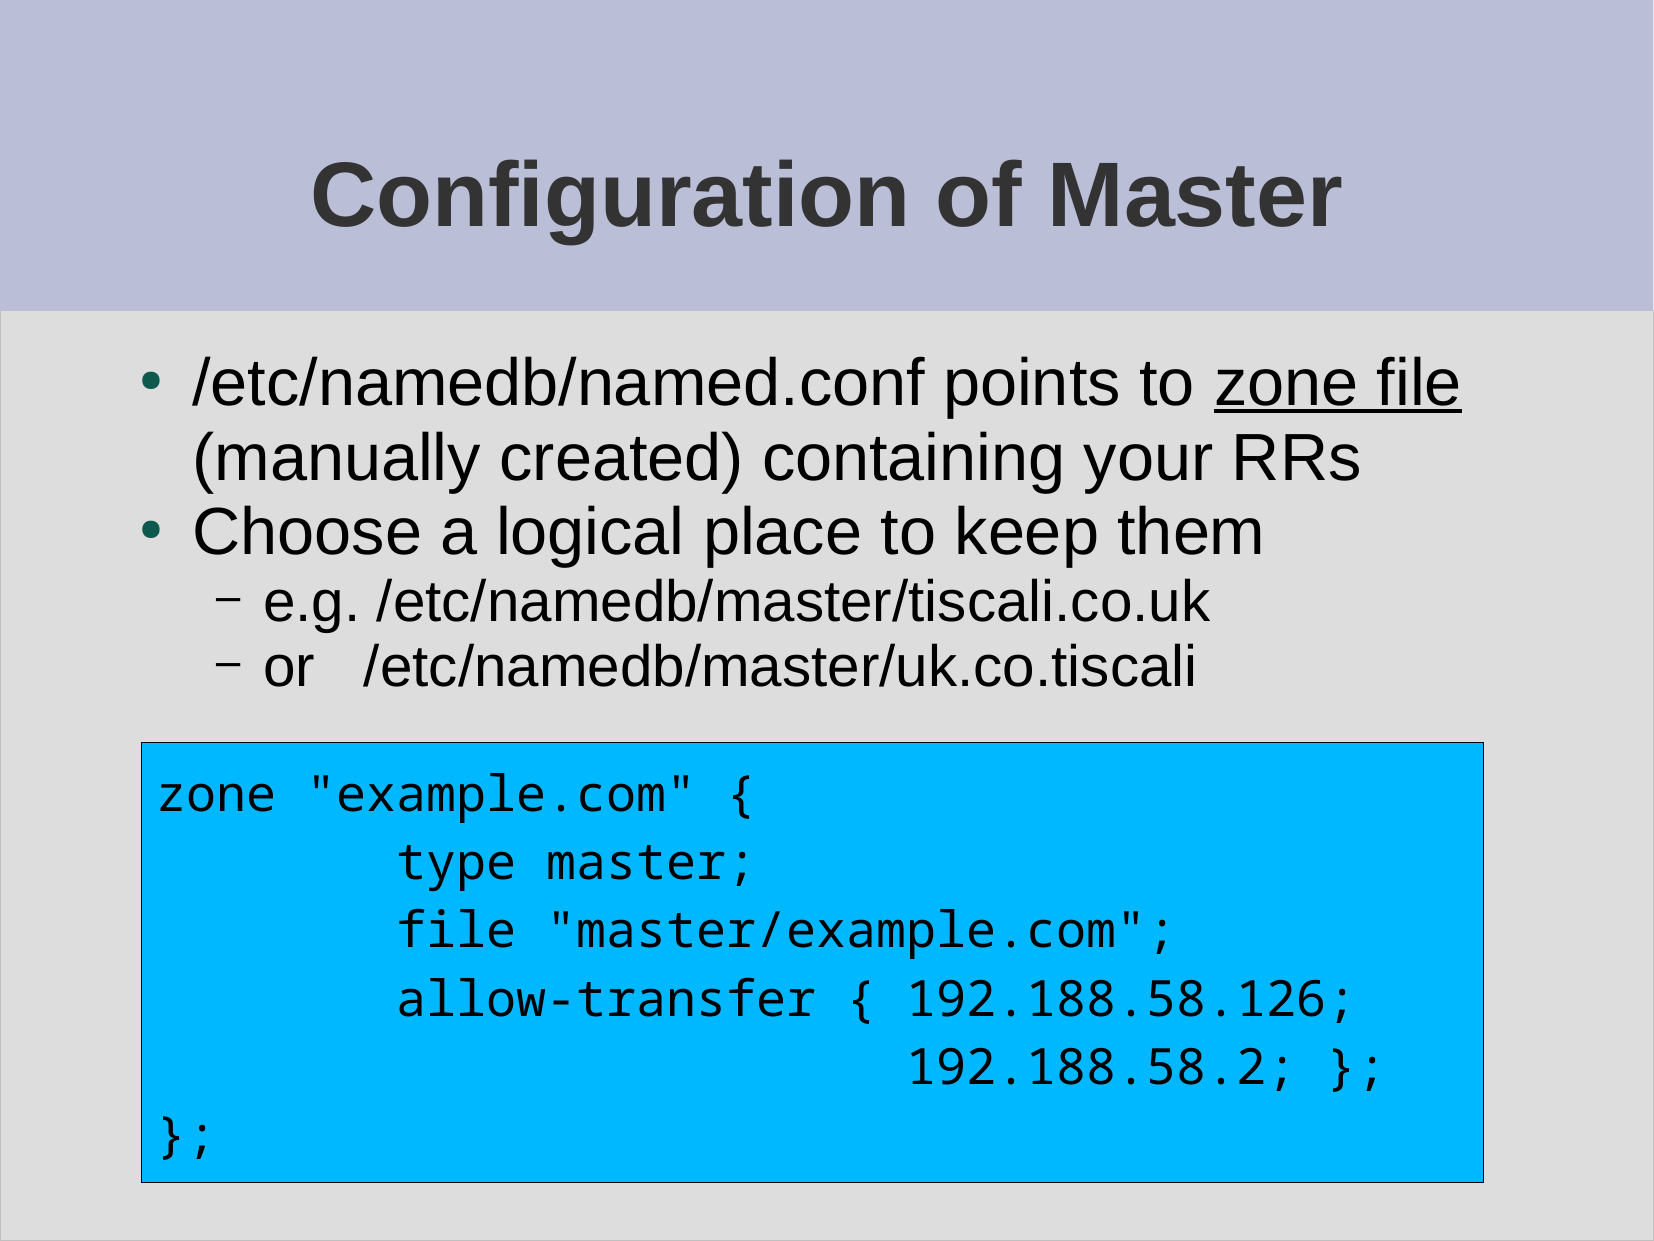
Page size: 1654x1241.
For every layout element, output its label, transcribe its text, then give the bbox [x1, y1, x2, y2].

list /etc/namedb/named.conf points to zone file (manually created) containing your RRs Choose a logical place to keep them e.g. /etc/namedb/master/tiscali.co.uk or /etc/namedb/master/uk.co.tiscali [121, 344, 1534, 1127]
title Configuration of Master [121, 91, 1534, 299]
text_box zone "example.com" { type master; file "master/example.com"; allow-transfer { 192.188.58.126; 192.188.58.2; }; }; [141, 742, 1484, 1114]
